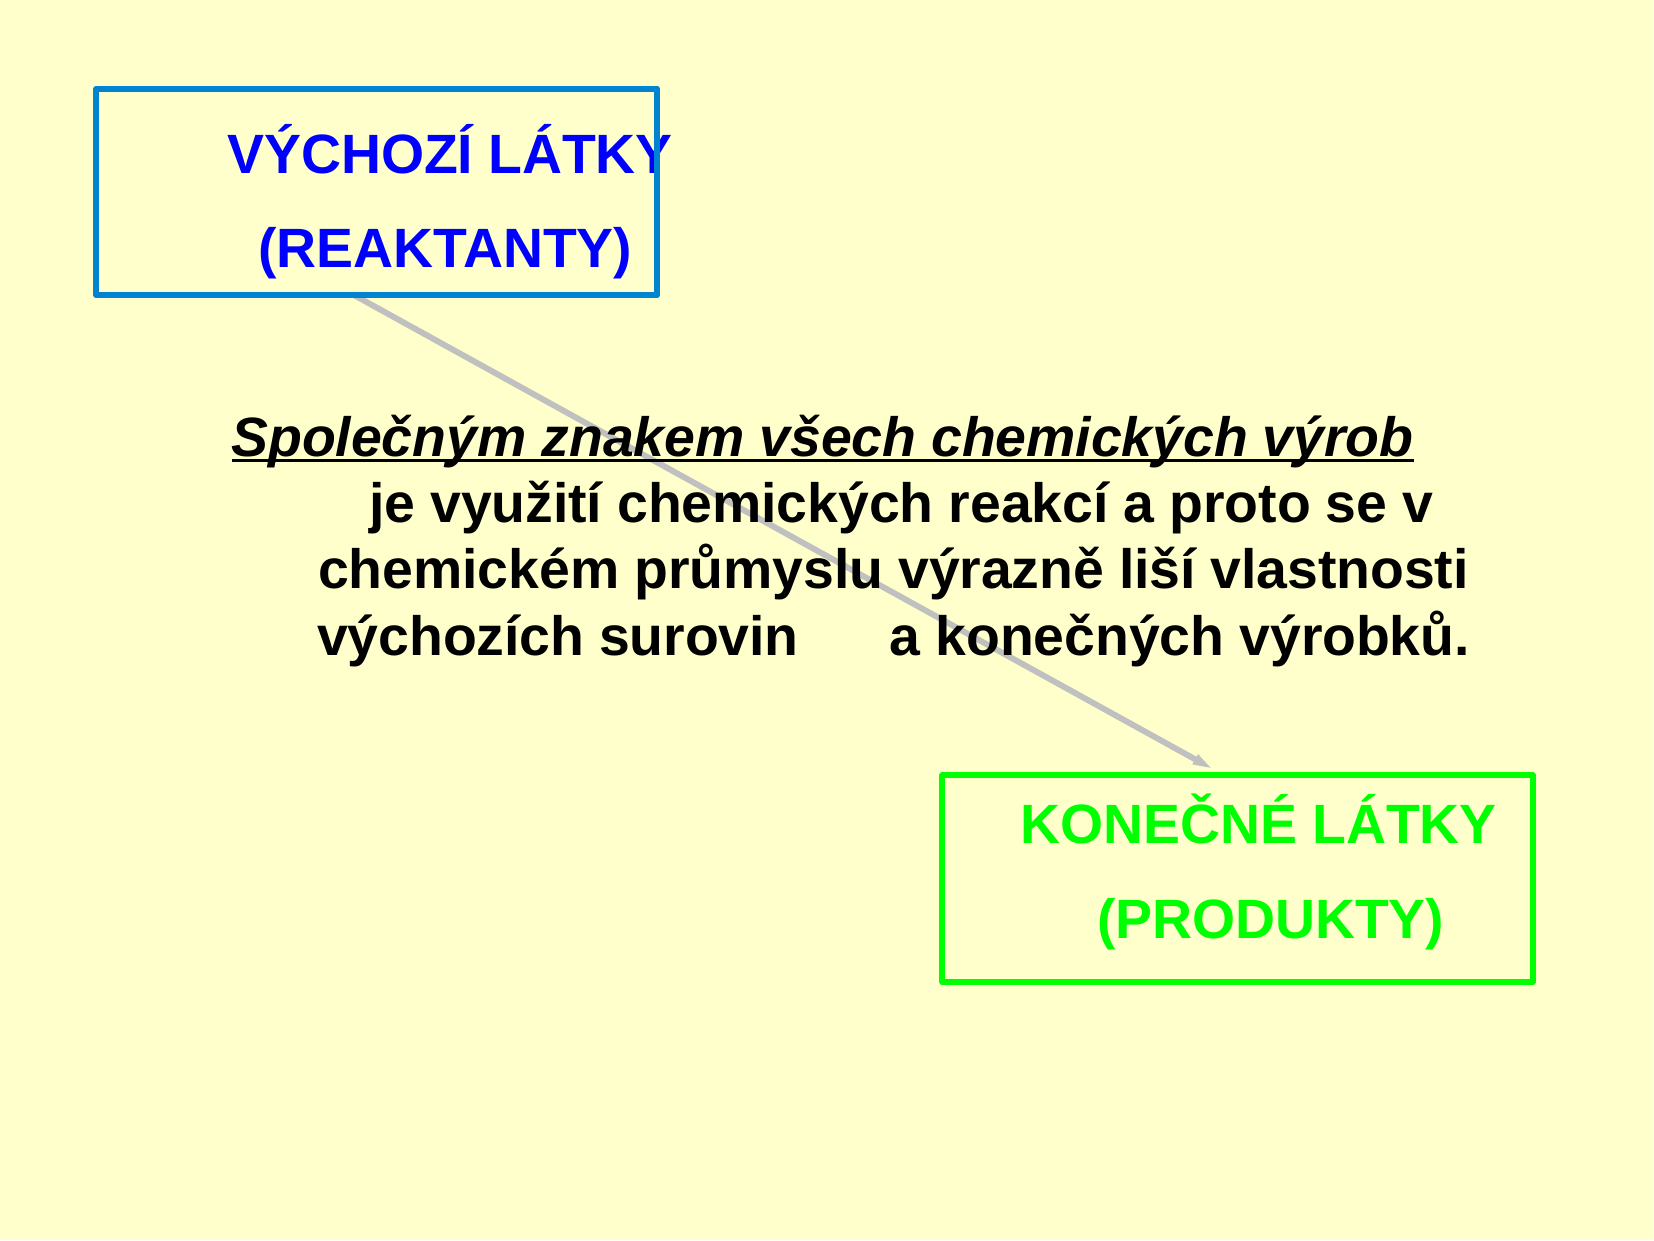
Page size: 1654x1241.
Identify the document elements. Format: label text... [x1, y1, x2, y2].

list VÝCHOZÍ LÁTKY (REAKTANTY) Společným znakem všech chemických výrob je využití chemických reakcí a proto se v chemickém průmyslu výrazně liší vlastnosti výchozích surovin a konečných výrobků. KONEČNÉ LÁTKY (PRODUKTY) [82, 118, 1571, 960]
list VÝCHOZÍ LÁTKY (REAKTANTY) Společným znakem všech chemických výrob je využití chemických reakcí a proto se v chemickém průmyslu výrazně liší vlastnosti výchozích surovin a konečných výrobků. KONEČNÉ LÁTKY (PRODUKTY) [99, 118, 654, 292]
list VÝCHOZÍ LÁTKY (REAKTANTY) Společným znakem všech chemických výrob je využití chemických reakcí a proto se v chemickém průmyslu výrazně liší vlastnosti výchozích surovin a konečných výrobků. KONEČNÉ LÁTKY (PRODUKTY) [945, 778, 1530, 960]
